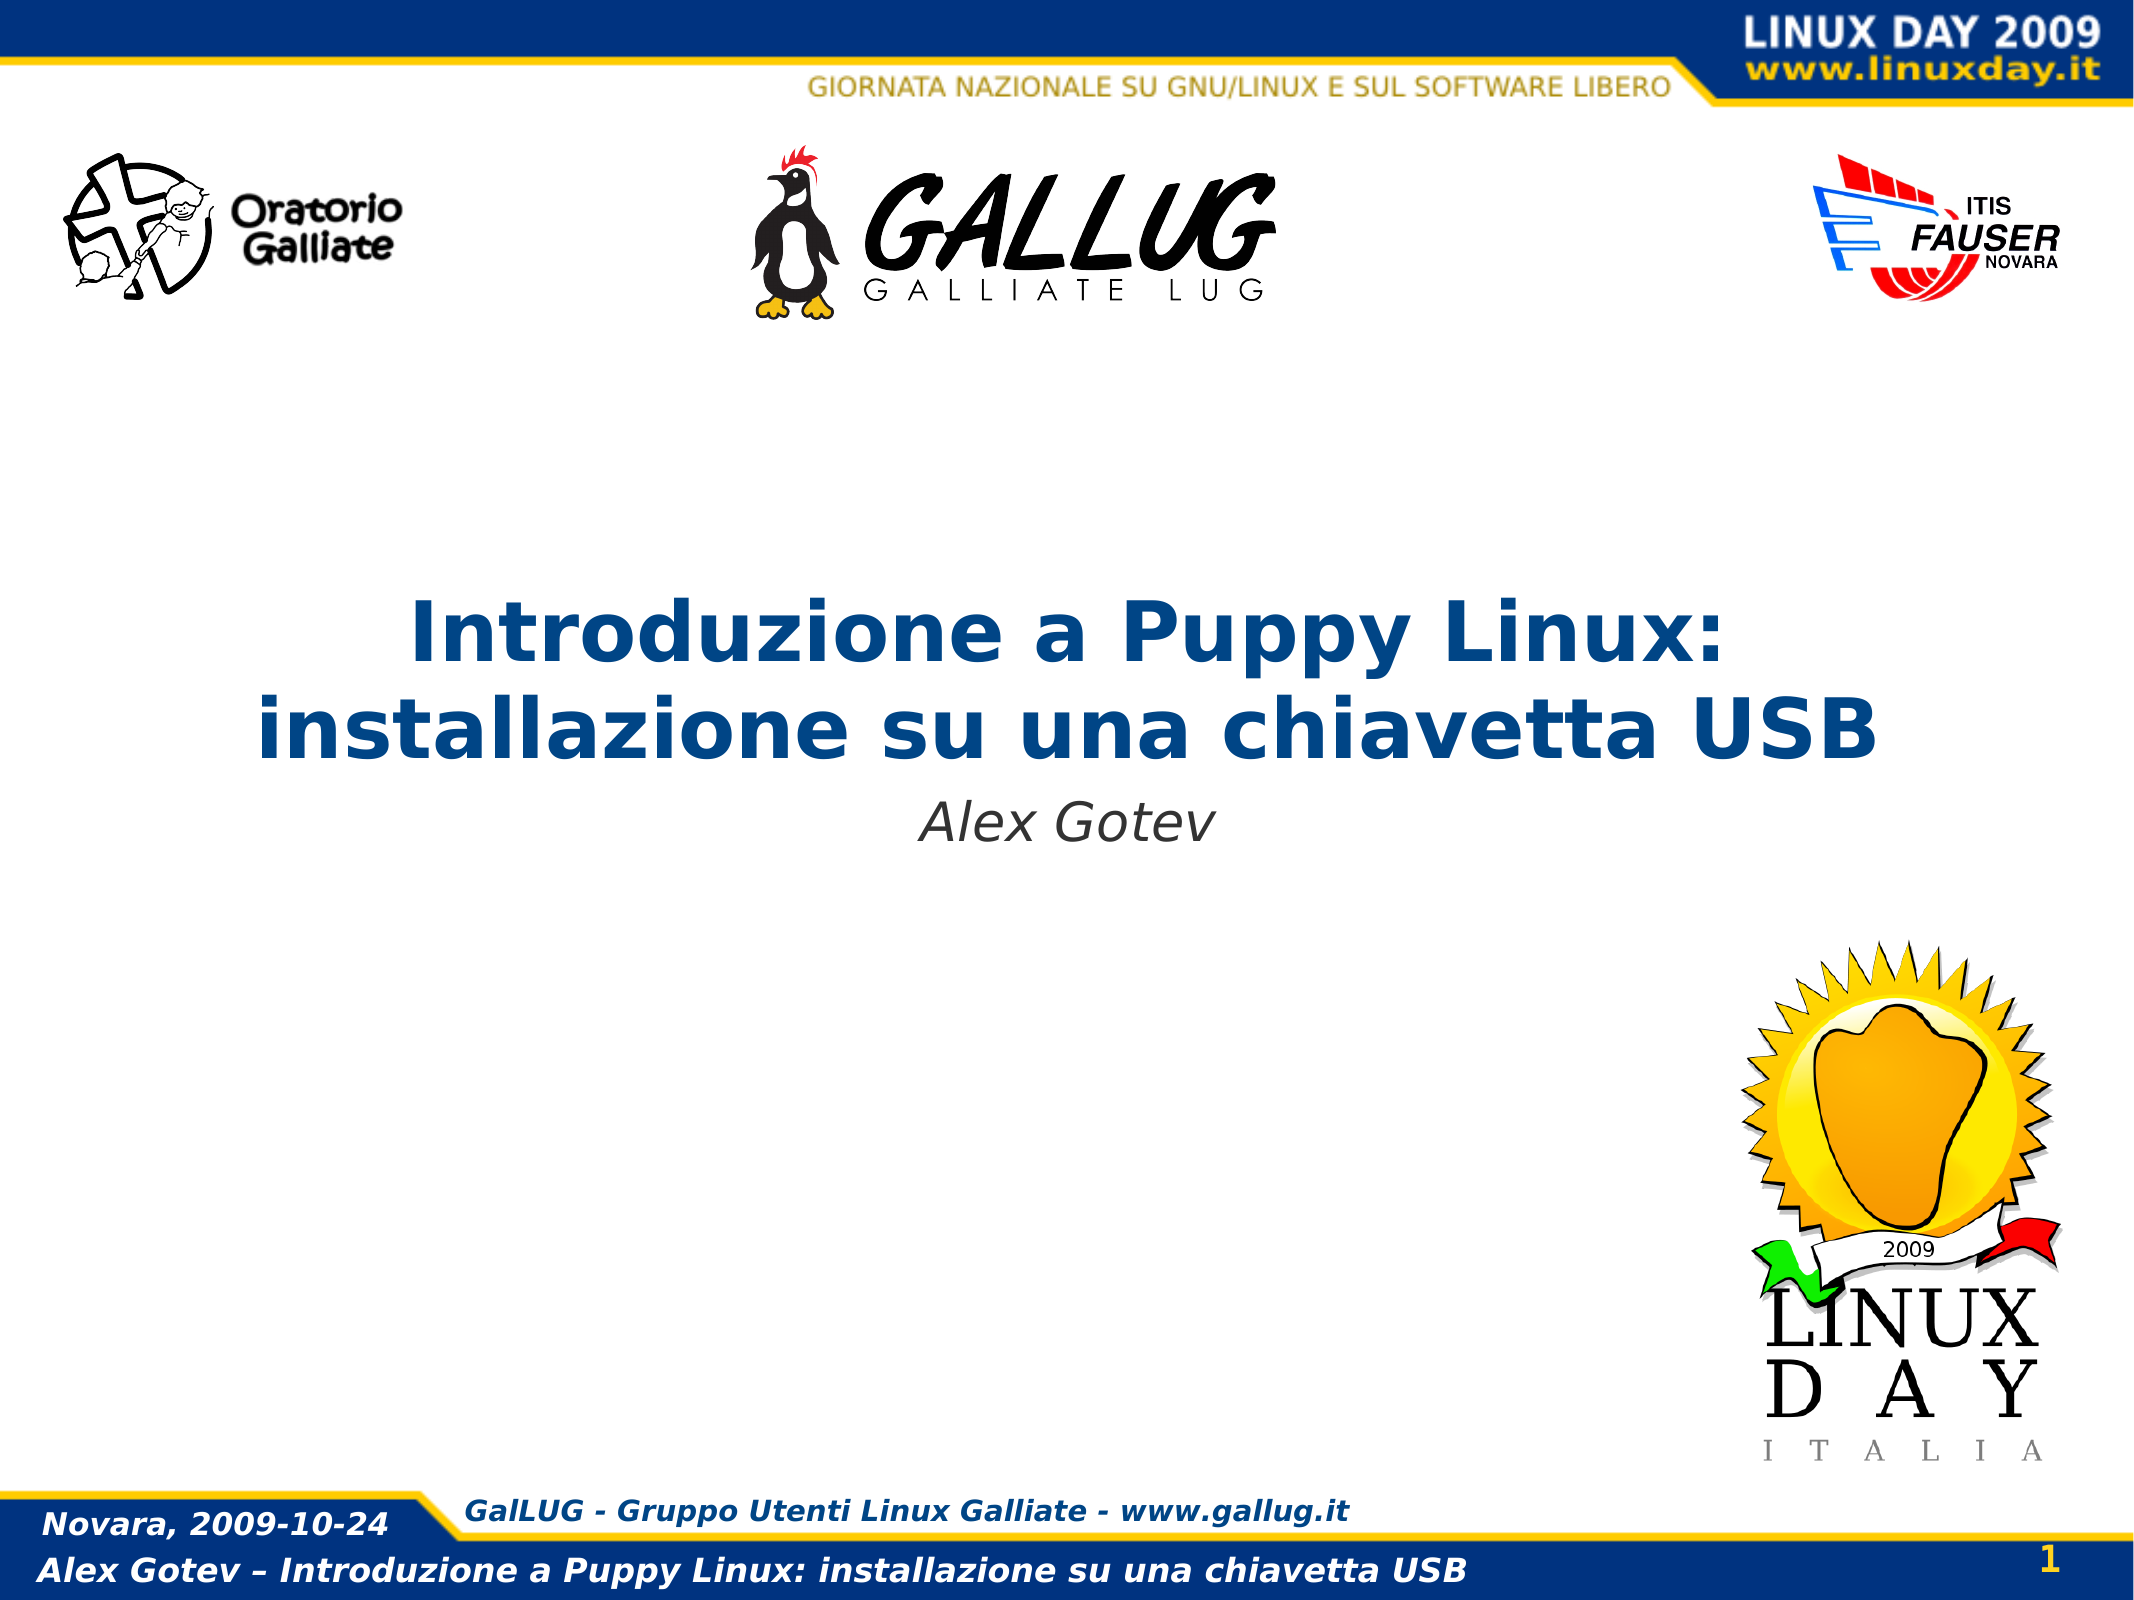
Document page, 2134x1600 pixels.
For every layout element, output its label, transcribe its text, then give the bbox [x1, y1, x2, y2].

text_box Introduzione a Puppy Linux: installazione su una chiavetta USB [112, 584, 2026, 779]
picture [0, 0, 2134, 1600]
text_box Alex Gotev [75, 791, 2063, 855]
